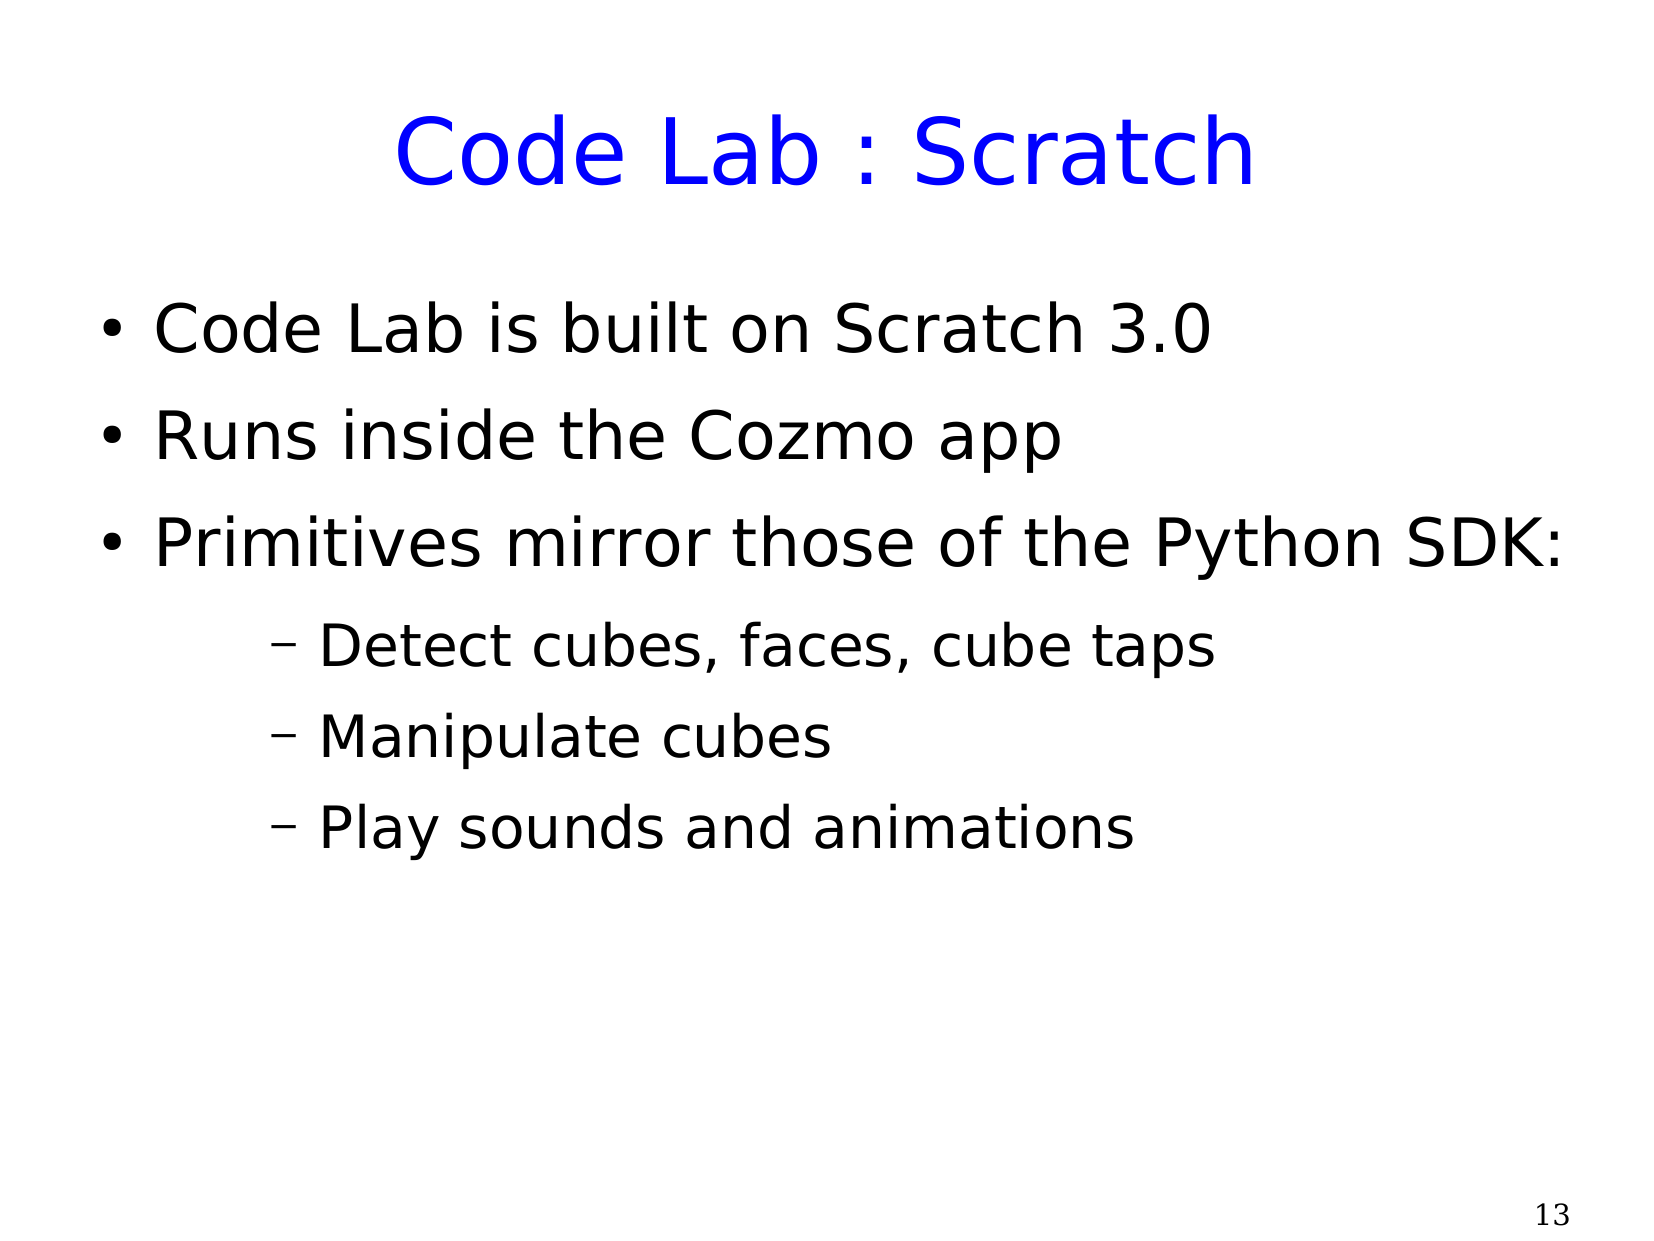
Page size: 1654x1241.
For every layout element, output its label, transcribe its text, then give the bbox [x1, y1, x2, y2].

title Code Lab : Scratch [82, 49, 1571, 257]
list Code Lab is built on Scratch 3.0 Runs inside the Cozmo app Primitives mirror those of the Python SDK: Detect cubes, faces, cube taps Manipulate cubes Play sounds and animations [82, 290, 1571, 1109]
